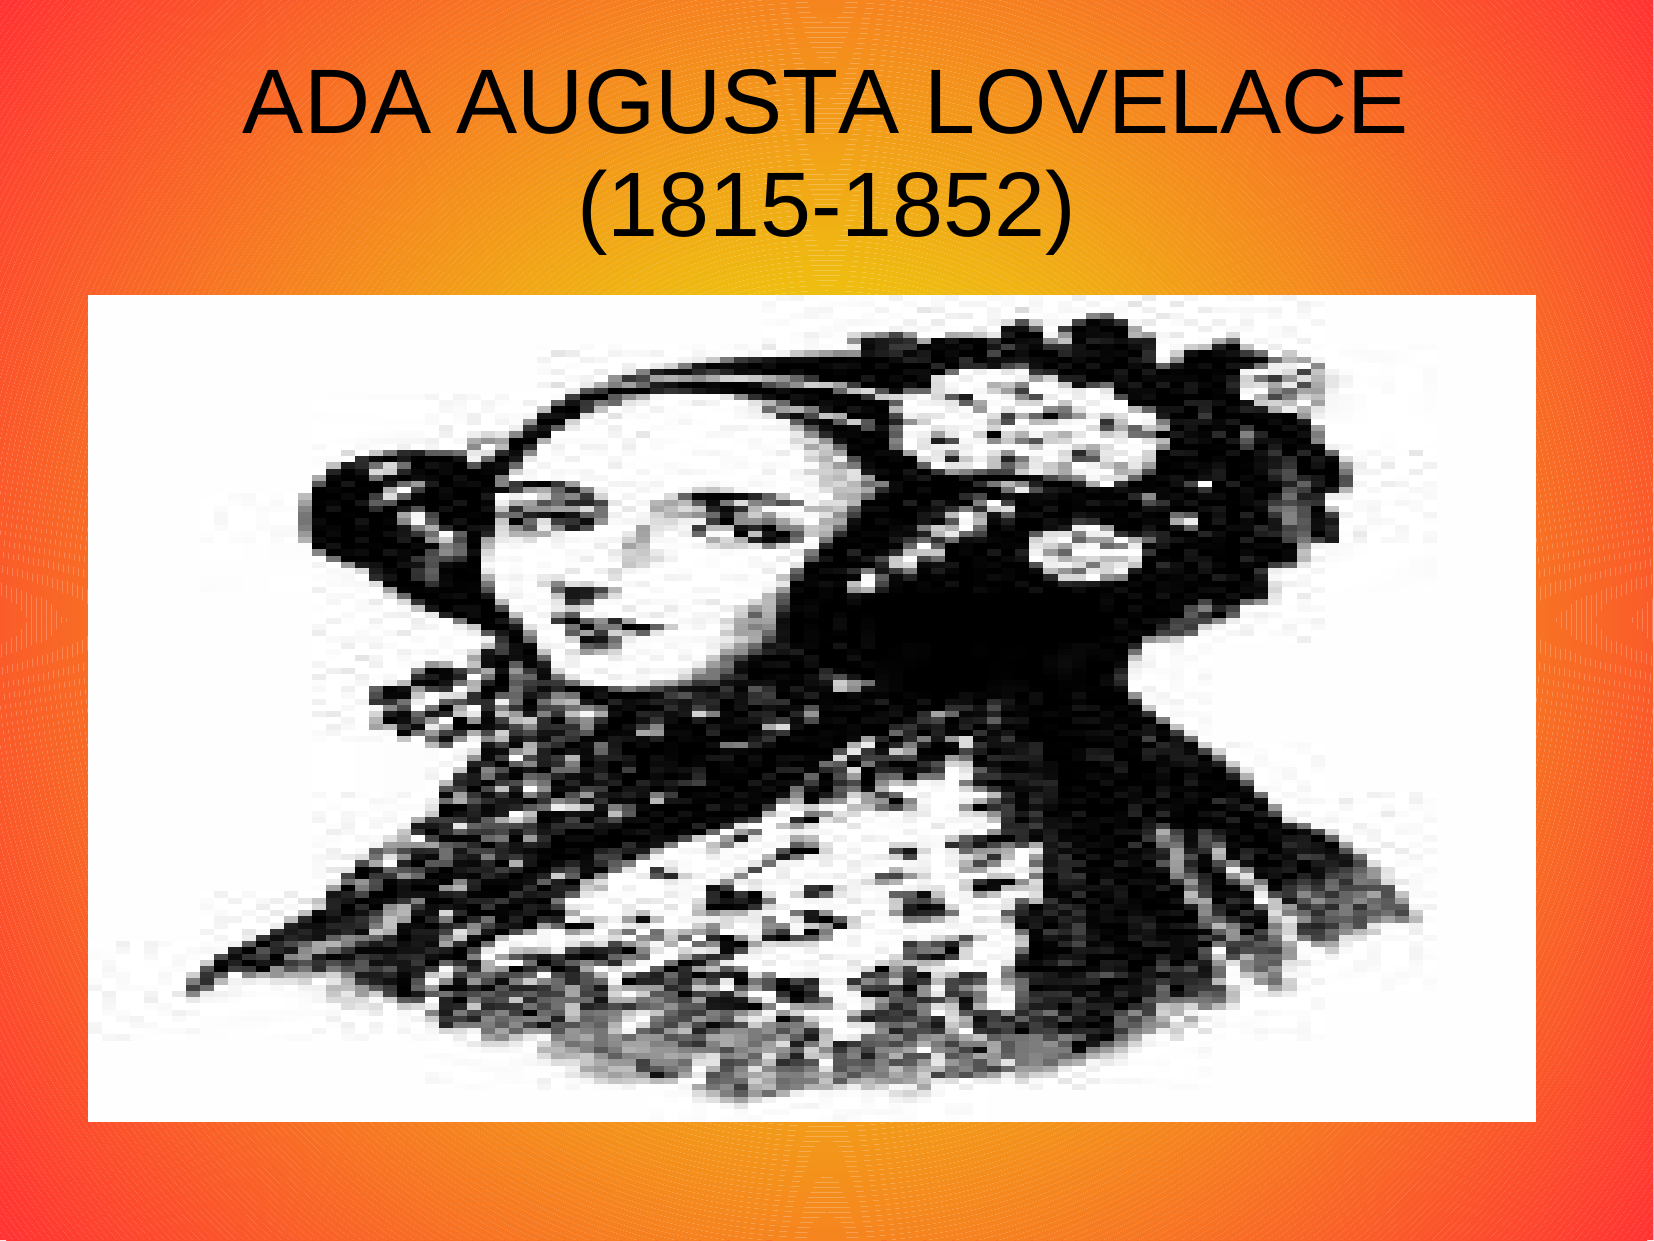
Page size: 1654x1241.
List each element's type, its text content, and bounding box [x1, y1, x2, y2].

subtitle [82, 290, 1571, 1109]
title ADA AUGUSTA LOVELACE (1815-1852) [82, 49, 1571, 257]
picture [88, 295, 1536, 1123]
